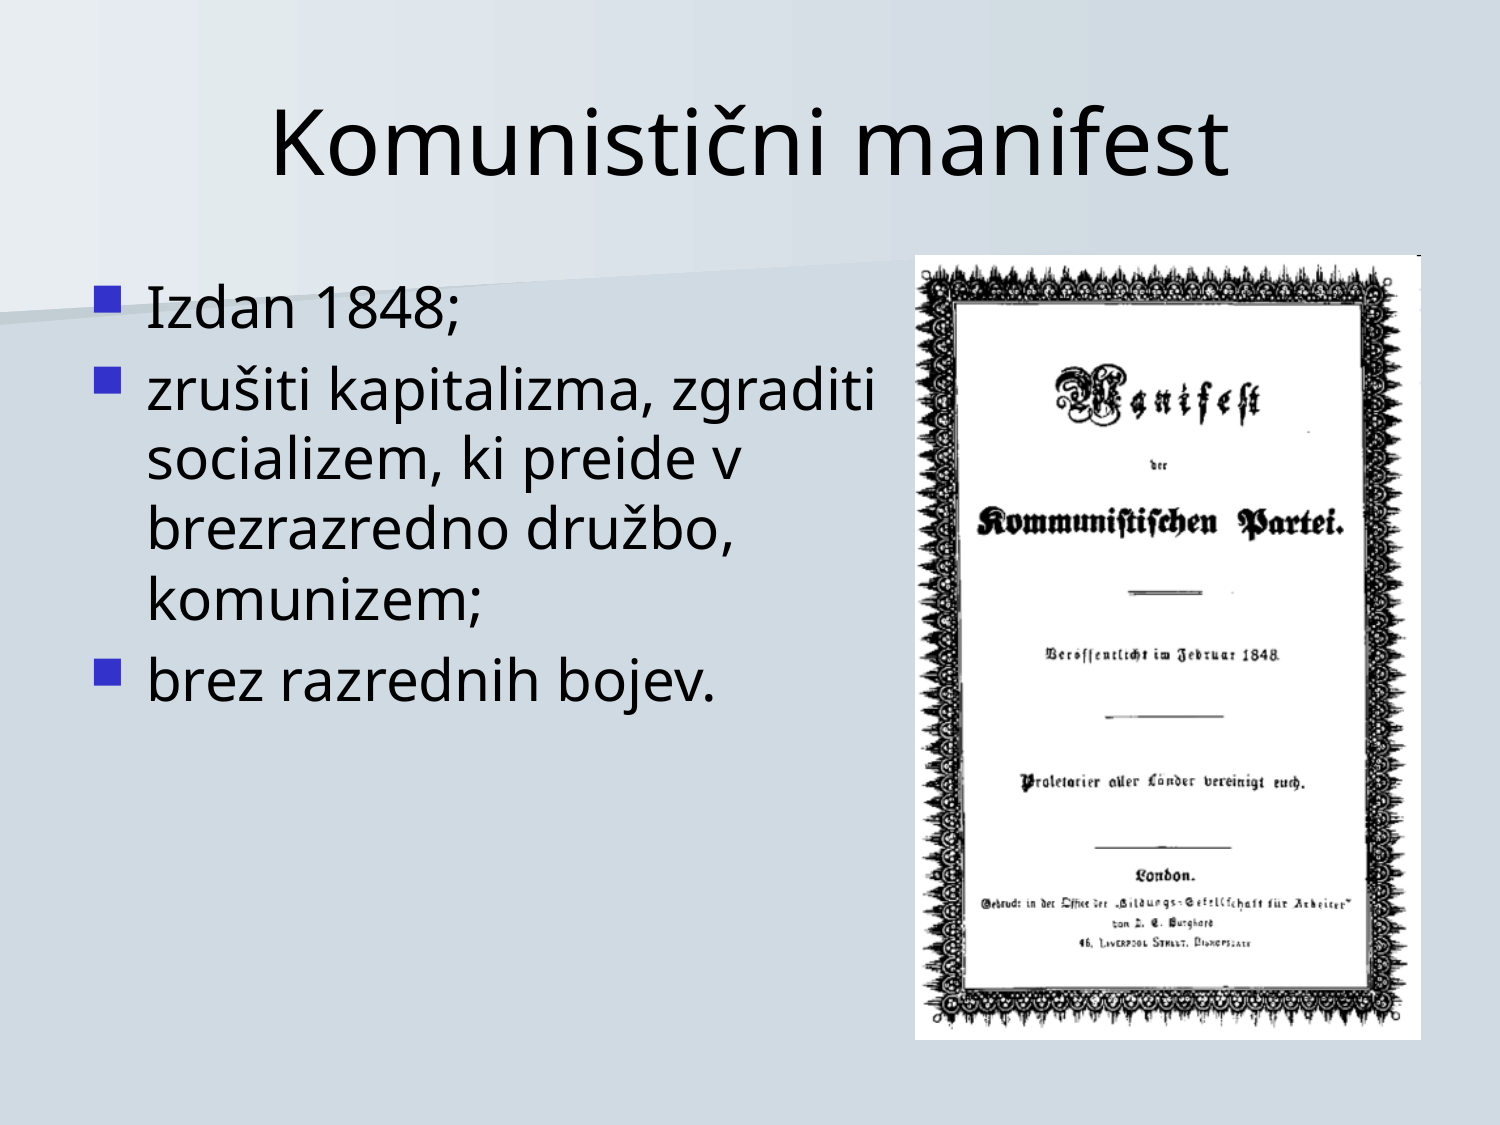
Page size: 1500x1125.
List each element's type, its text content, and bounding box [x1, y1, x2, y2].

title Komunistični manifest [75, 45, 1425, 233]
picture [915, 255, 1421, 1040]
list Izdan 1848; zrušiti kapitalizma, zgraditi socializem, ki preide v brezrazredno družbo, komunizem; brez razrednih bojev. [75, 262, 904, 1000]
